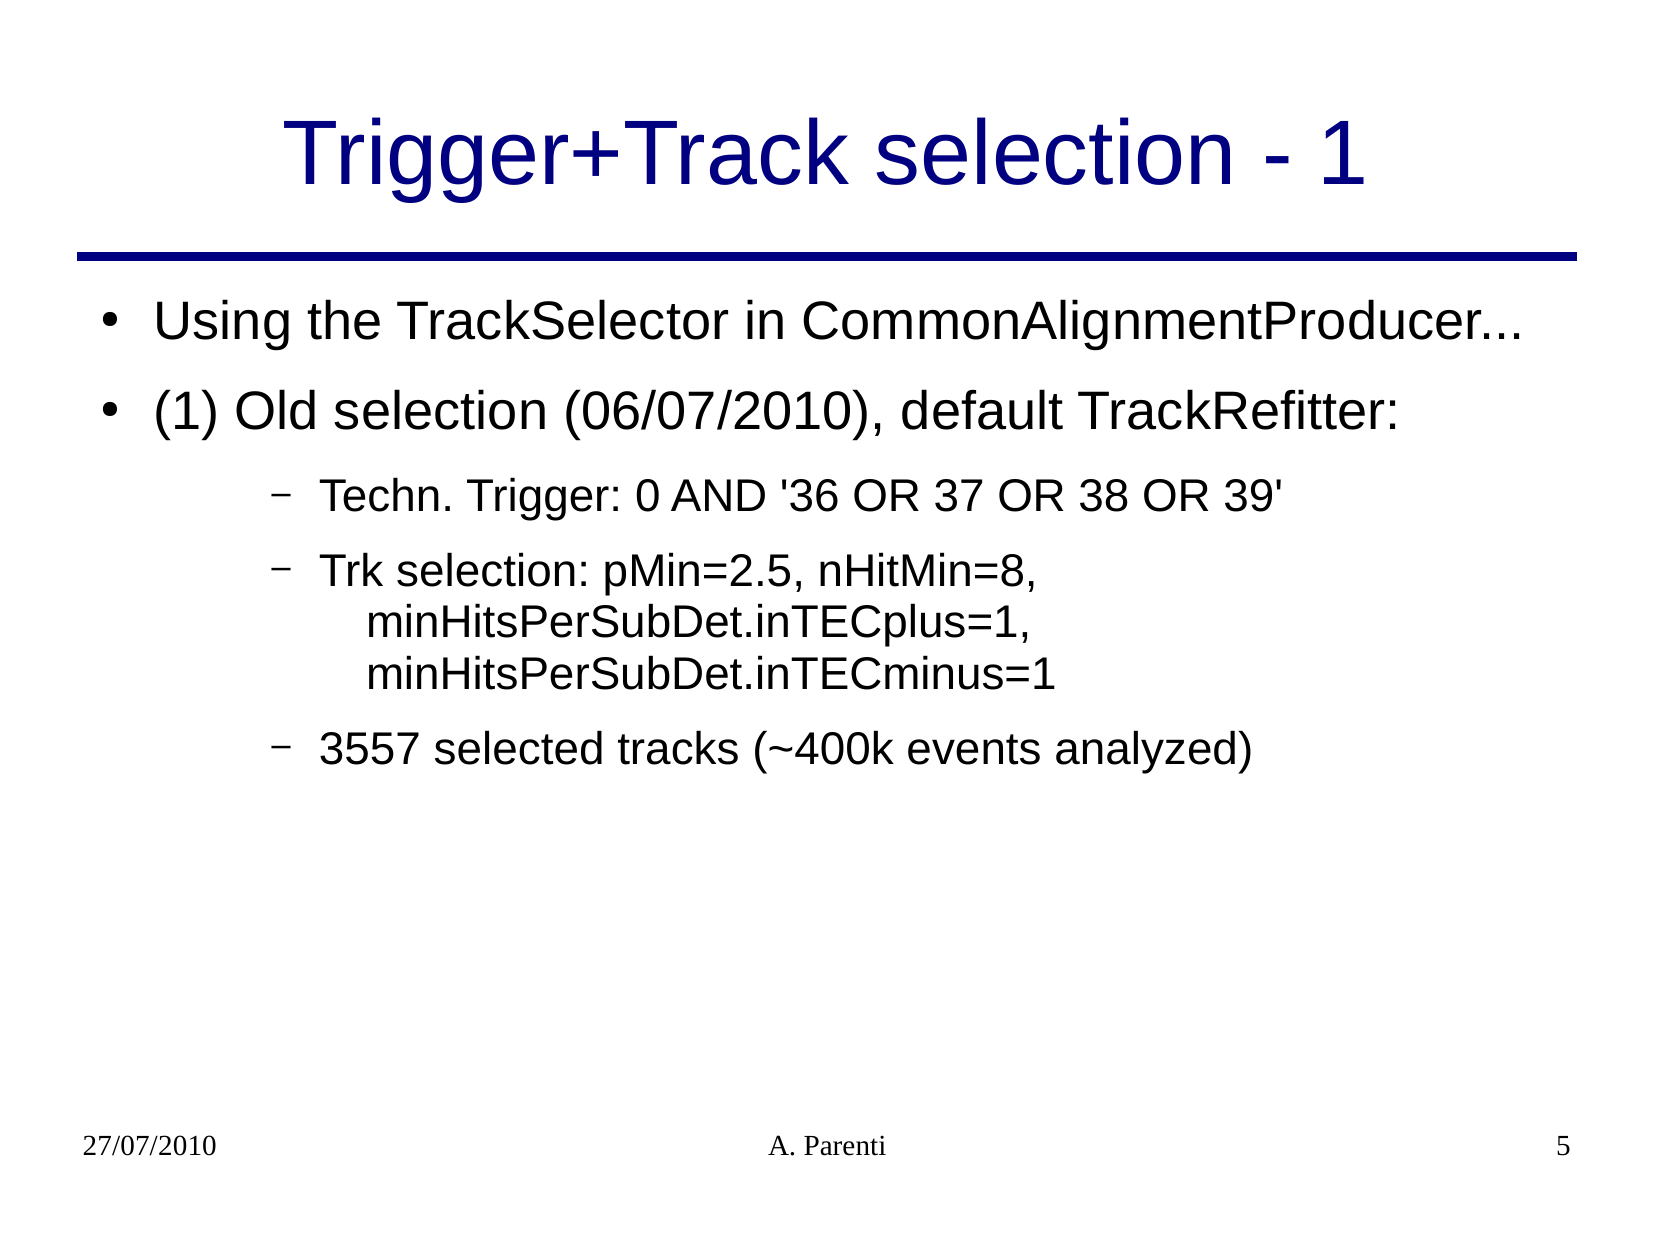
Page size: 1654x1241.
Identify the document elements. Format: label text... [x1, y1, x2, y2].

title Trigger+Track selection - 1 [82, 49, 1571, 257]
list Using the TrackSelector in CommonAlignmentProducer... (1) Old selection (06/07/2010), default TrackRefitter: Techn. Trigger: 0 AND '36 OR 37 OR 38 OR 39' Trk selection: pMin=2.5, nHitMin=8, minHitsPerSubDet.inTECplus=1, minHitsPerSubDet.inTECminus=1 3557 selected tracks (~400k events analyzed) [82, 290, 1571, 1109]
